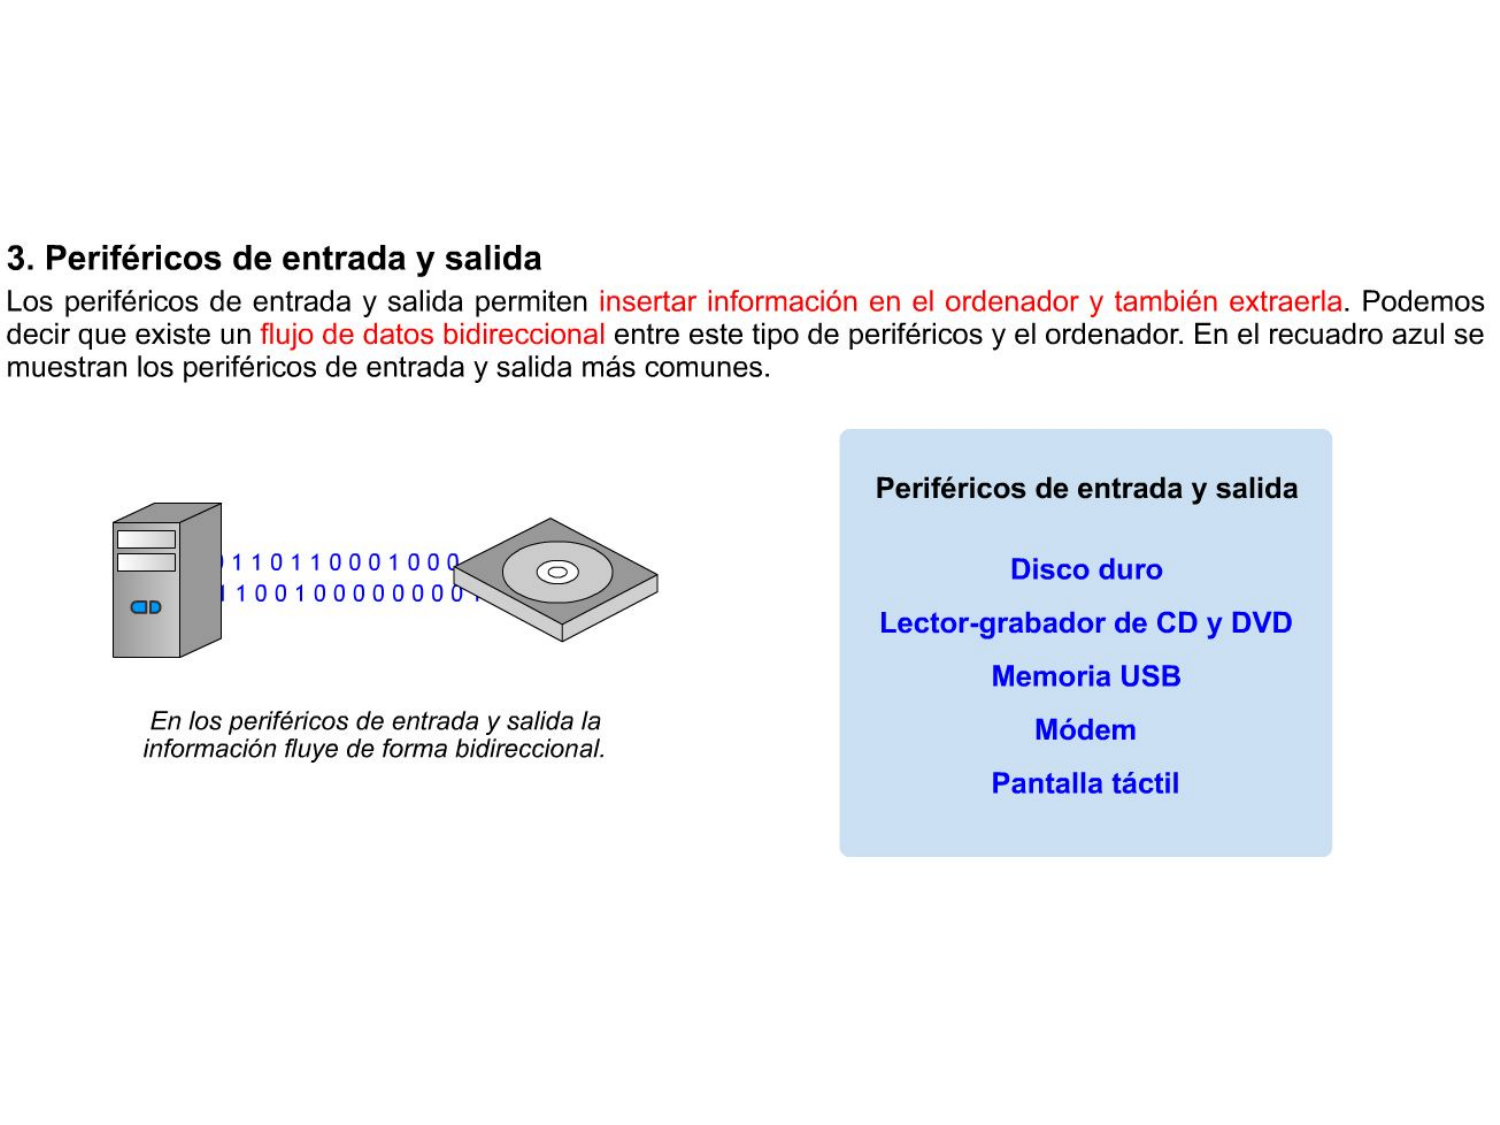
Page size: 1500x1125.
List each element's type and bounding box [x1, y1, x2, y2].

picture [0, 230, 1500, 895]
